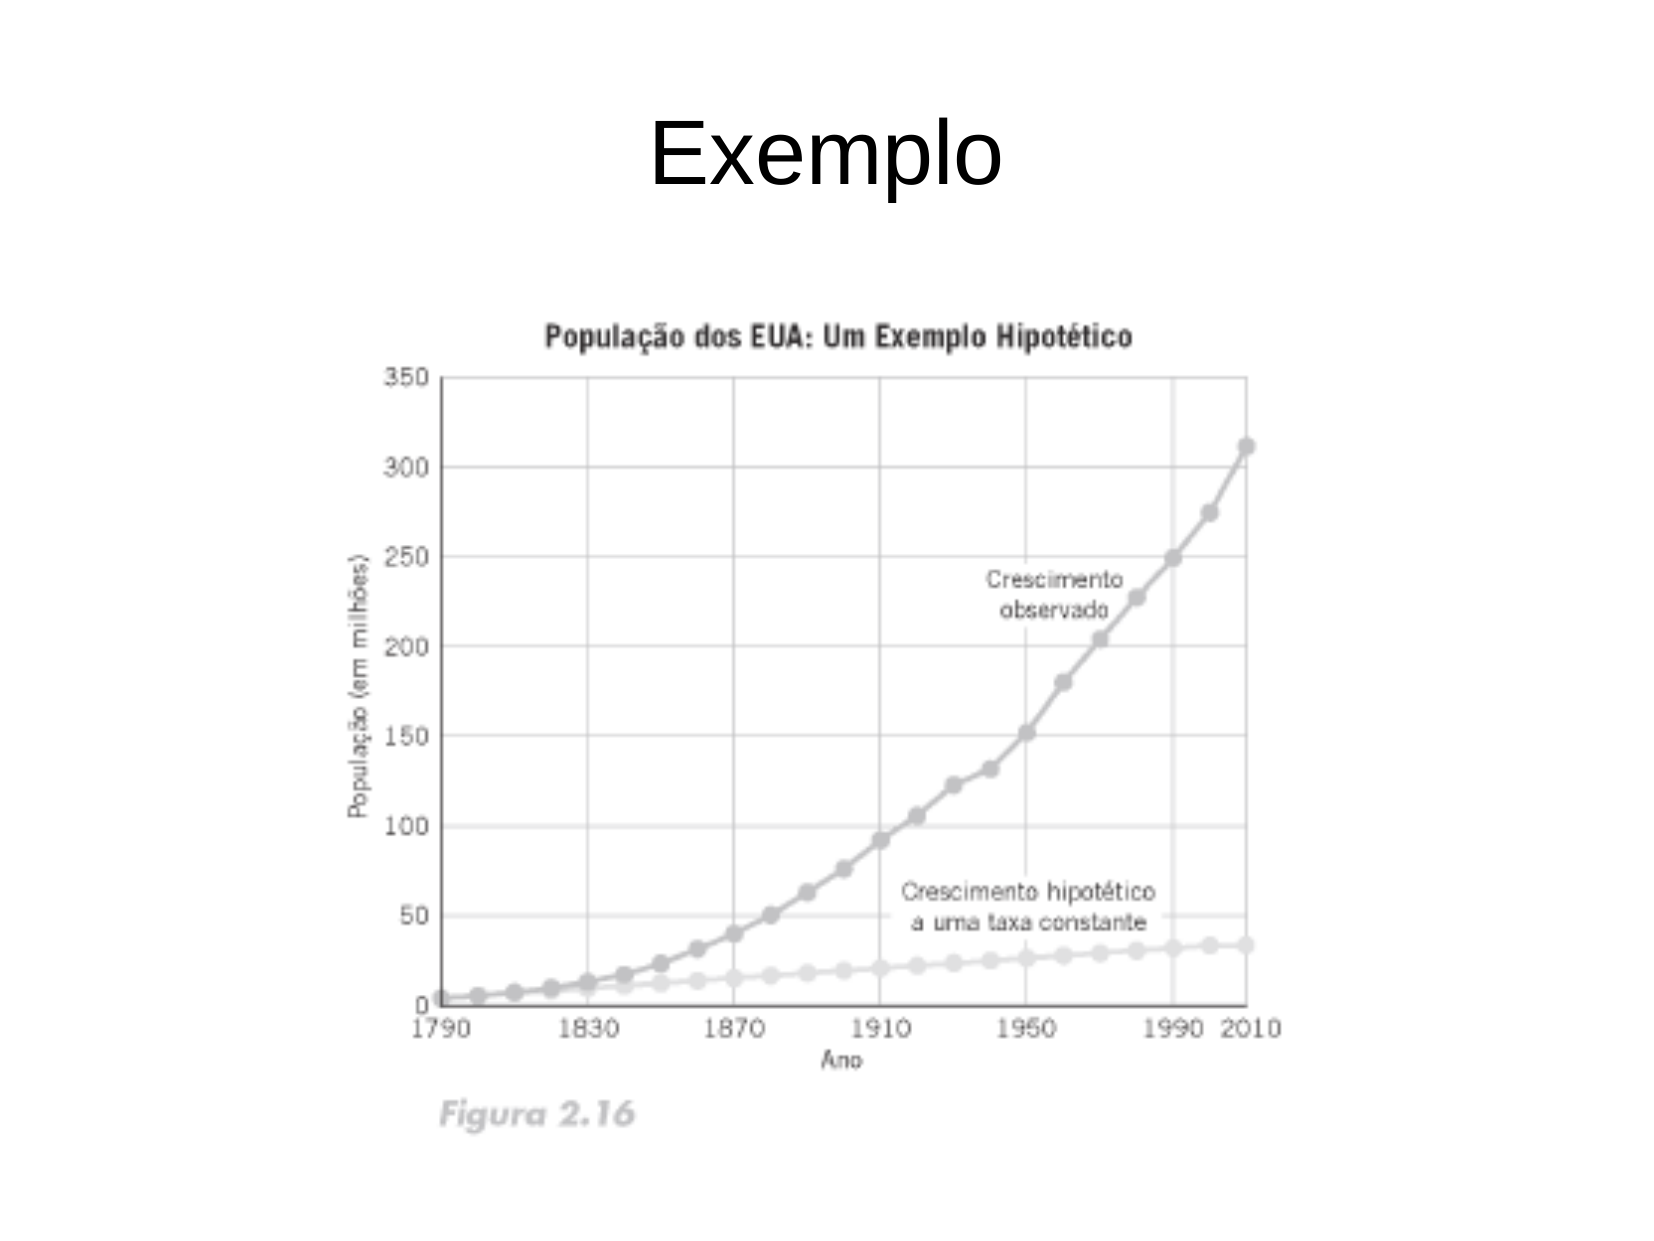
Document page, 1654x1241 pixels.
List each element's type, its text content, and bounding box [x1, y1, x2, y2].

title Exemplo [82, 49, 1571, 257]
picture [295, 258, 1365, 1146]
